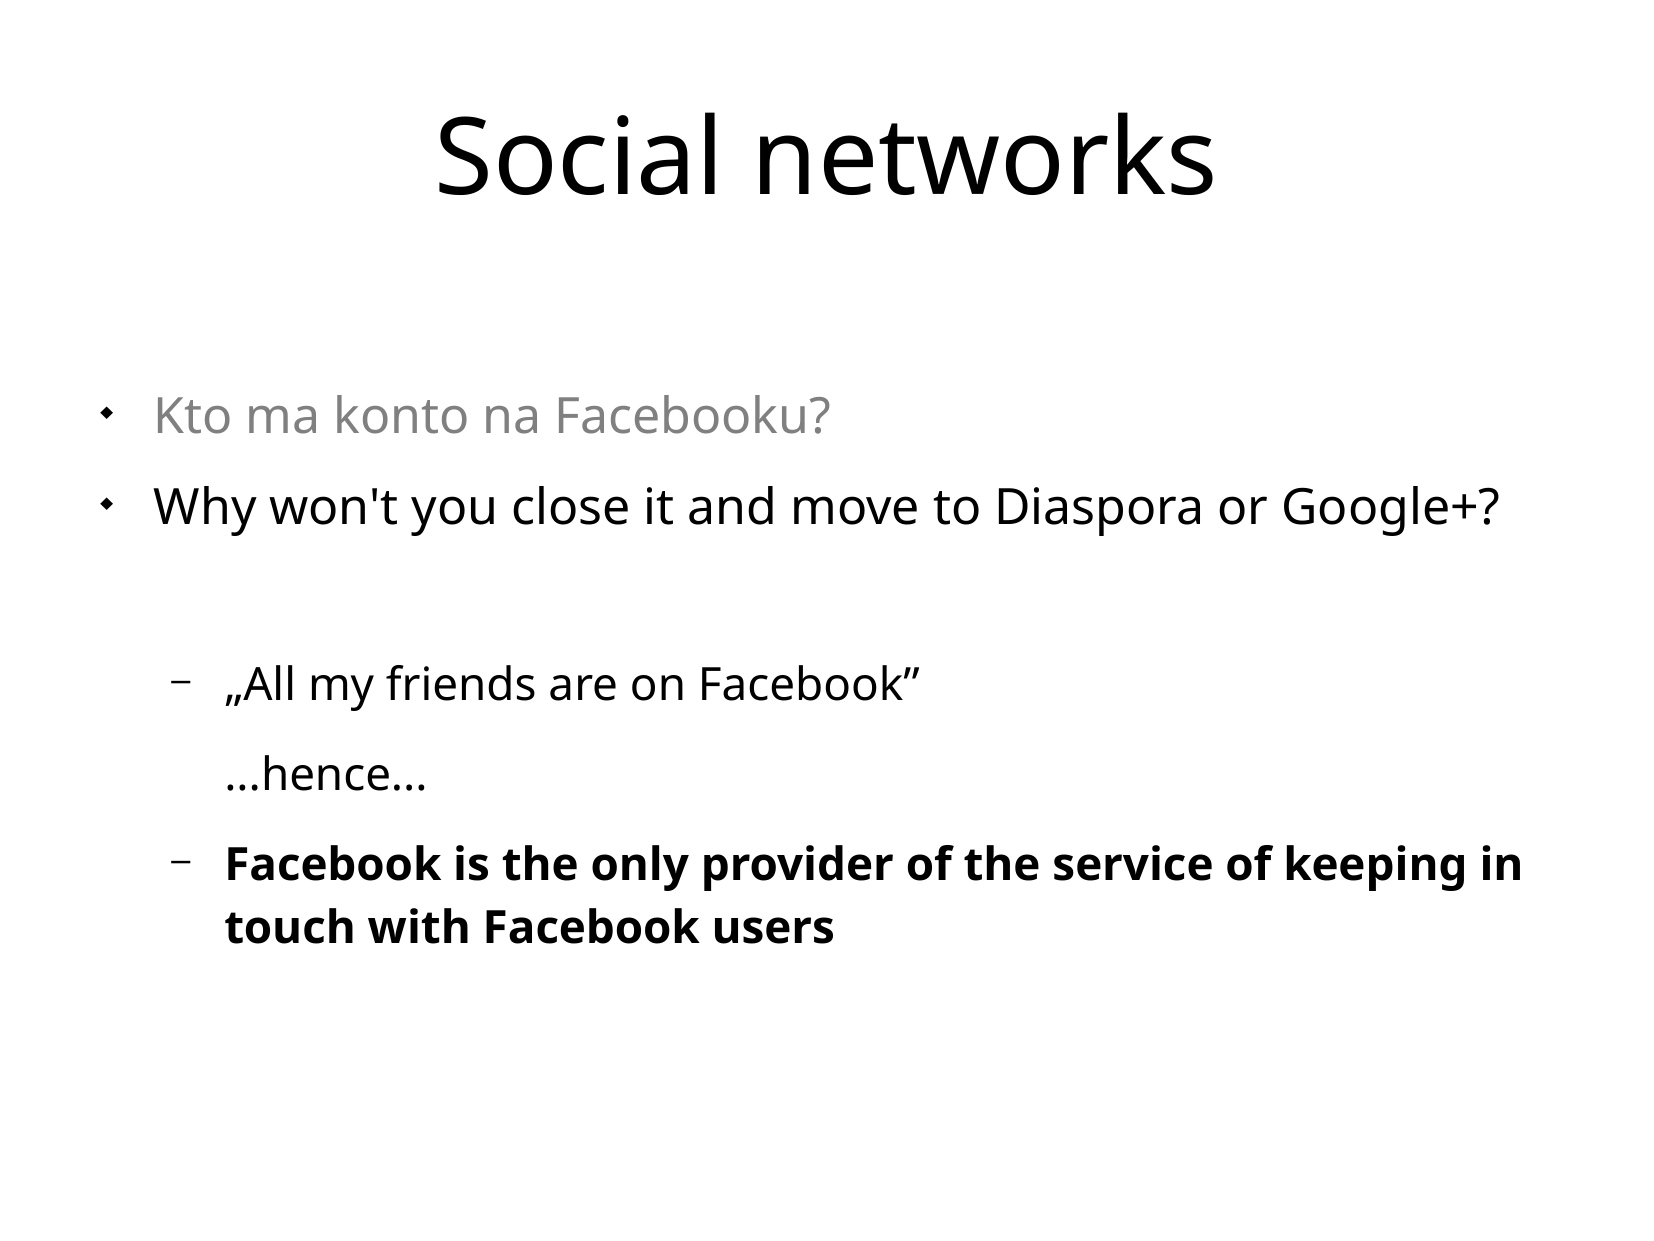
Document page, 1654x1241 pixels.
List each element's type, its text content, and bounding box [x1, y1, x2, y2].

list Kto ma konto na Facebooku? Why won't you close it and move to Diaspora or Google+? „All my friends are on Facebook” ...hence... Facebook is the only provider of the service of keeping in touch with Facebook users [82, 290, 1538, 1010]
title Social networks [82, 49, 1571, 257]
